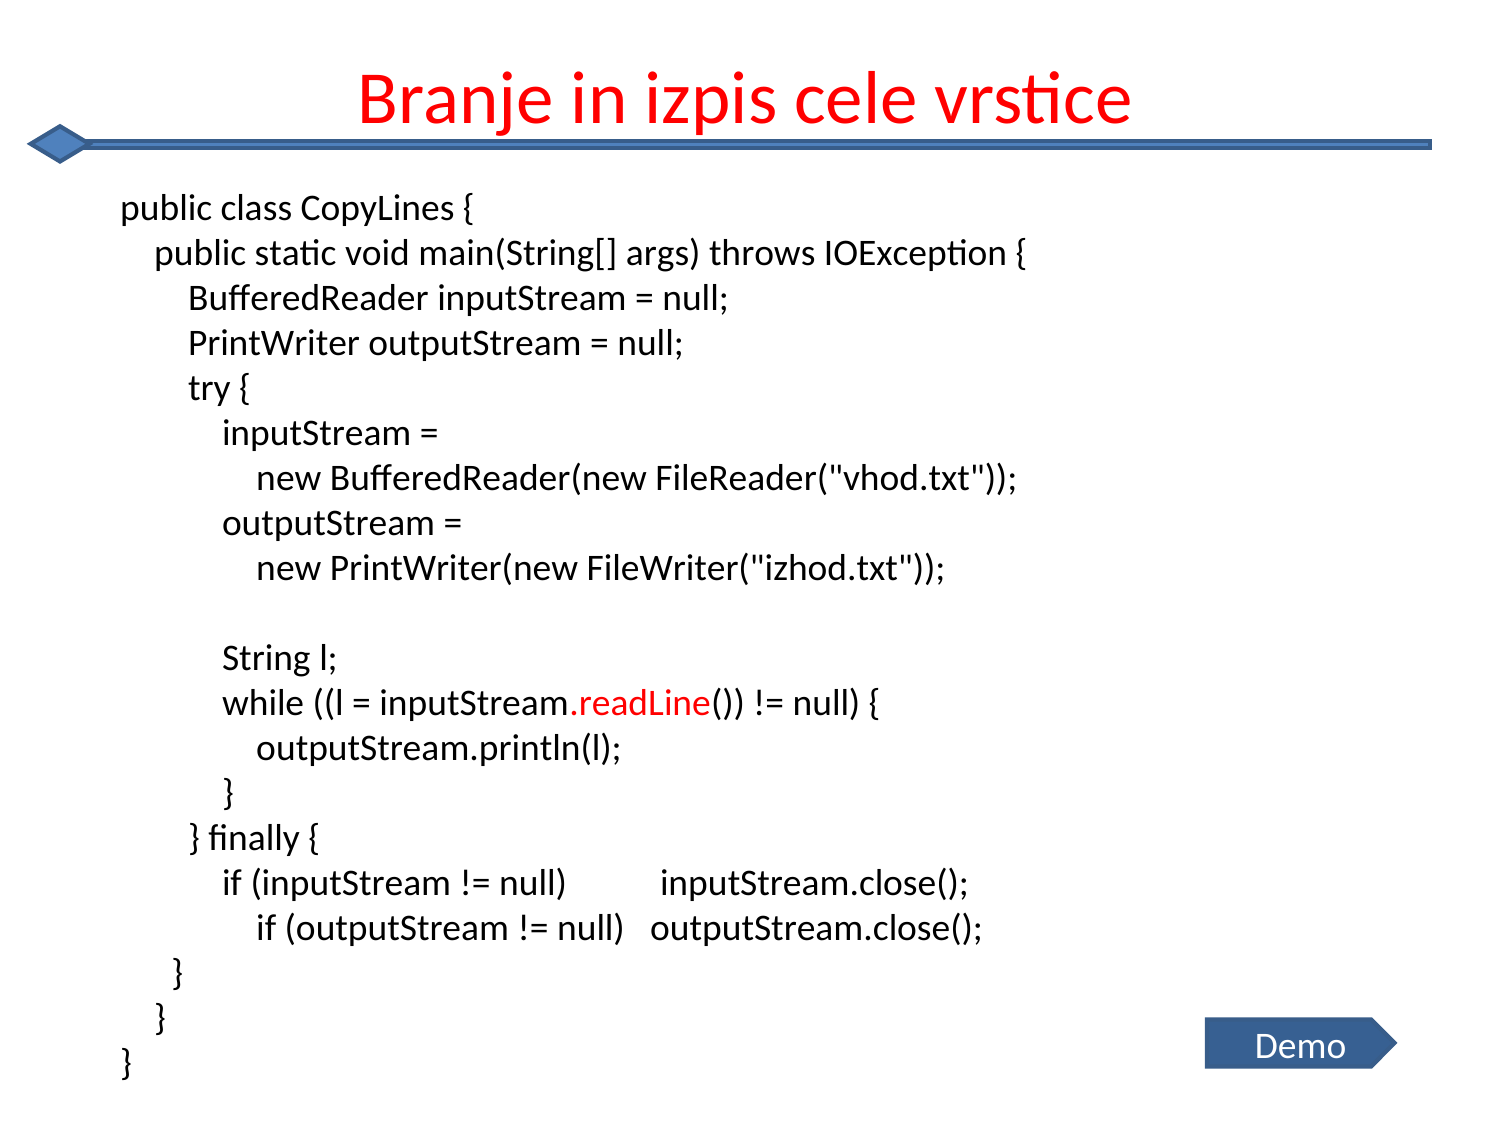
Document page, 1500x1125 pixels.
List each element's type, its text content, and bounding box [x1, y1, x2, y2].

text_box public class CopyLines { public static void main(String[] args) throws IOException { BufferedReader inputStream = null; PrintWriter outputStream = null; try { inputStream = new BufferedReader(new FileReader("vhod.txt")); outputStream = new PrintWriter(new FileWriter("izhod.txt")); String l; while ((l = inputStream.readLine()) != null) { outputStream.println(l); } } finally { if (inputStream != null) inputStream.close(); if (outputStream != null) outputStream.close(); } } } [105, 175, 1430, 1125]
title Branje in izpis cele vrstice [70, 0, 1421, 188]
text_box Demo [1206, 1019, 1395, 1067]
